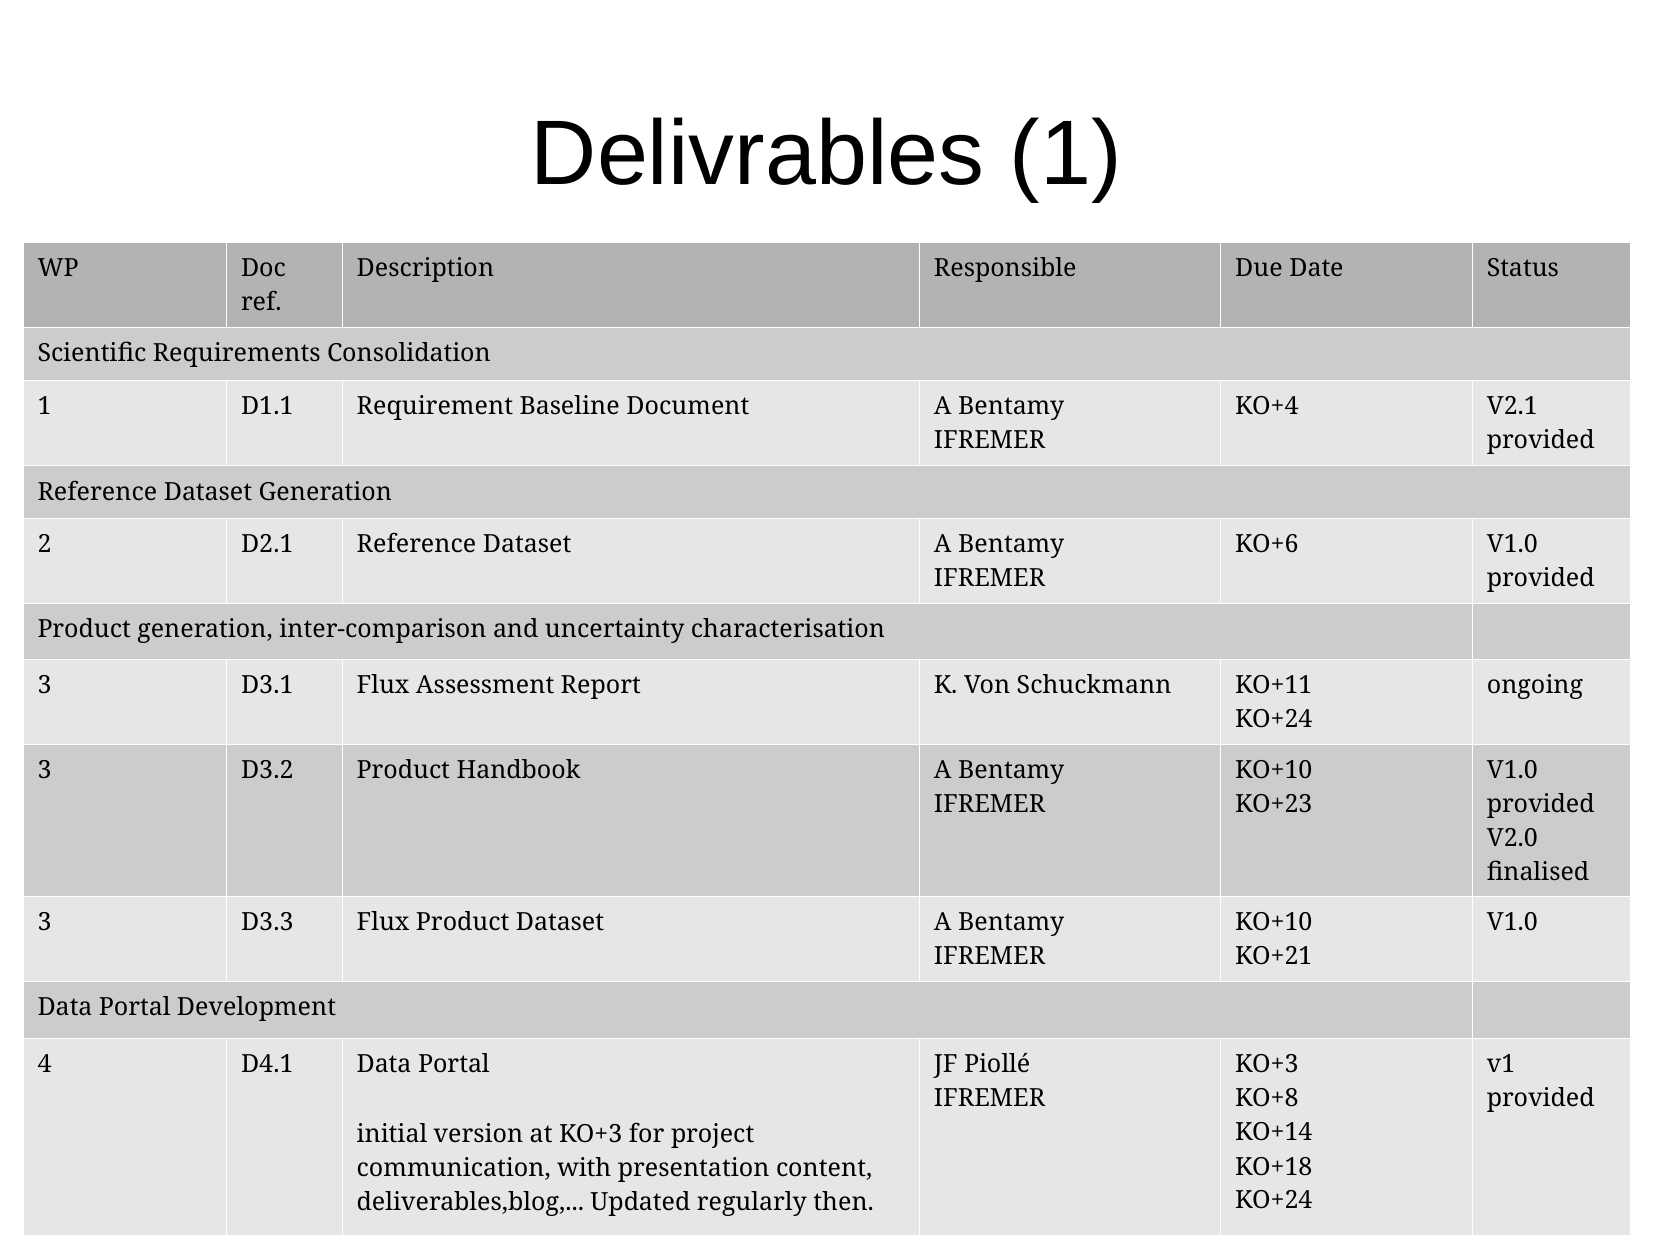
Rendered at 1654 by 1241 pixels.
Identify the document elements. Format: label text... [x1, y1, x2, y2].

table_header WP [24, 243, 226, 327]
table_cell Product Handbook [343, 745, 919, 896]
table_header Doc ref. [227, 243, 342, 327]
table_cell V2.1 provided [1473, 381, 1630, 465]
title Delivrables (1) [82, 49, 1571, 242]
table_cell A Bentamy IFREMER [920, 381, 1220, 465]
table_cell Scientific Requirements Consolidation [24, 328, 1630, 380]
table_cell D1.1 [227, 381, 342, 465]
table_cell Requirement Baseline Document [343, 381, 919, 465]
table_cell 3 [24, 897, 226, 981]
table_cell V1.0 provided V2.0 finalised [1473, 745, 1630, 896]
table_header Due Date [1221, 243, 1472, 327]
table_cell 3 [24, 660, 226, 744]
table_cell [1473, 982, 1630, 1038]
table_cell 4 [24, 1039, 226, 1235]
table_cell JF Piollé IFREMER [920, 1039, 1220, 1235]
table_cell Flux Assessment Report [343, 660, 919, 744]
table_cell A Bentamy IFREMER [920, 897, 1220, 981]
table_cell 2 [24, 519, 226, 603]
table_cell KO+10 KO+21 [1221, 897, 1472, 981]
table_cell KO+11 KO+24 [1221, 660, 1472, 744]
table_cell A Bentamy IFREMER [920, 745, 1220, 896]
table_cell D4.1 [227, 1039, 342, 1235]
table_cell [1473, 604, 1630, 659]
table_cell Reference Dataset Generation [24, 466, 1630, 518]
table_cell D3.3 [227, 897, 342, 981]
table_cell Data Portal initial version at KO+3 for project communication, with presentation content, deliverables,blog,... Updated regularly then. [343, 1039, 919, 1235]
table_cell Reference Dataset [343, 519, 919, 603]
table_cell KO+6 [1221, 519, 1472, 603]
table_cell V1.0 [1473, 897, 1630, 981]
table_cell D2.1 [227, 519, 342, 603]
table_header Status [1473, 243, 1630, 327]
table_cell Data Portal Development [24, 982, 1472, 1038]
table_cell KO+4 [1221, 381, 1472, 465]
table_cell KO+10 KO+23 [1221, 745, 1472, 896]
table_cell A Bentamy IFREMER [920, 519, 1220, 603]
table_cell K. Von Schuckmann [920, 660, 1220, 744]
table_cell v1 provided [1473, 1039, 1630, 1235]
table_cell ongoing [1473, 660, 1630, 744]
table_cell Flux Product Dataset [343, 897, 919, 981]
table_header Description [343, 243, 919, 327]
table_cell D3.1 [227, 660, 342, 744]
table_cell 1 [24, 381, 226, 465]
table_cell 3 [24, 745, 226, 896]
table_cell D3.2 [227, 745, 342, 896]
table_cell V1.0 provided [1473, 519, 1630, 603]
table_cell Product generation, inter-comparison and uncertainty characterisation [24, 604, 1472, 659]
table_header Responsible [920, 243, 1220, 327]
table_cell KO+3 KO+8 KO+14 KO+18 KO+24 [1221, 1039, 1472, 1235]
